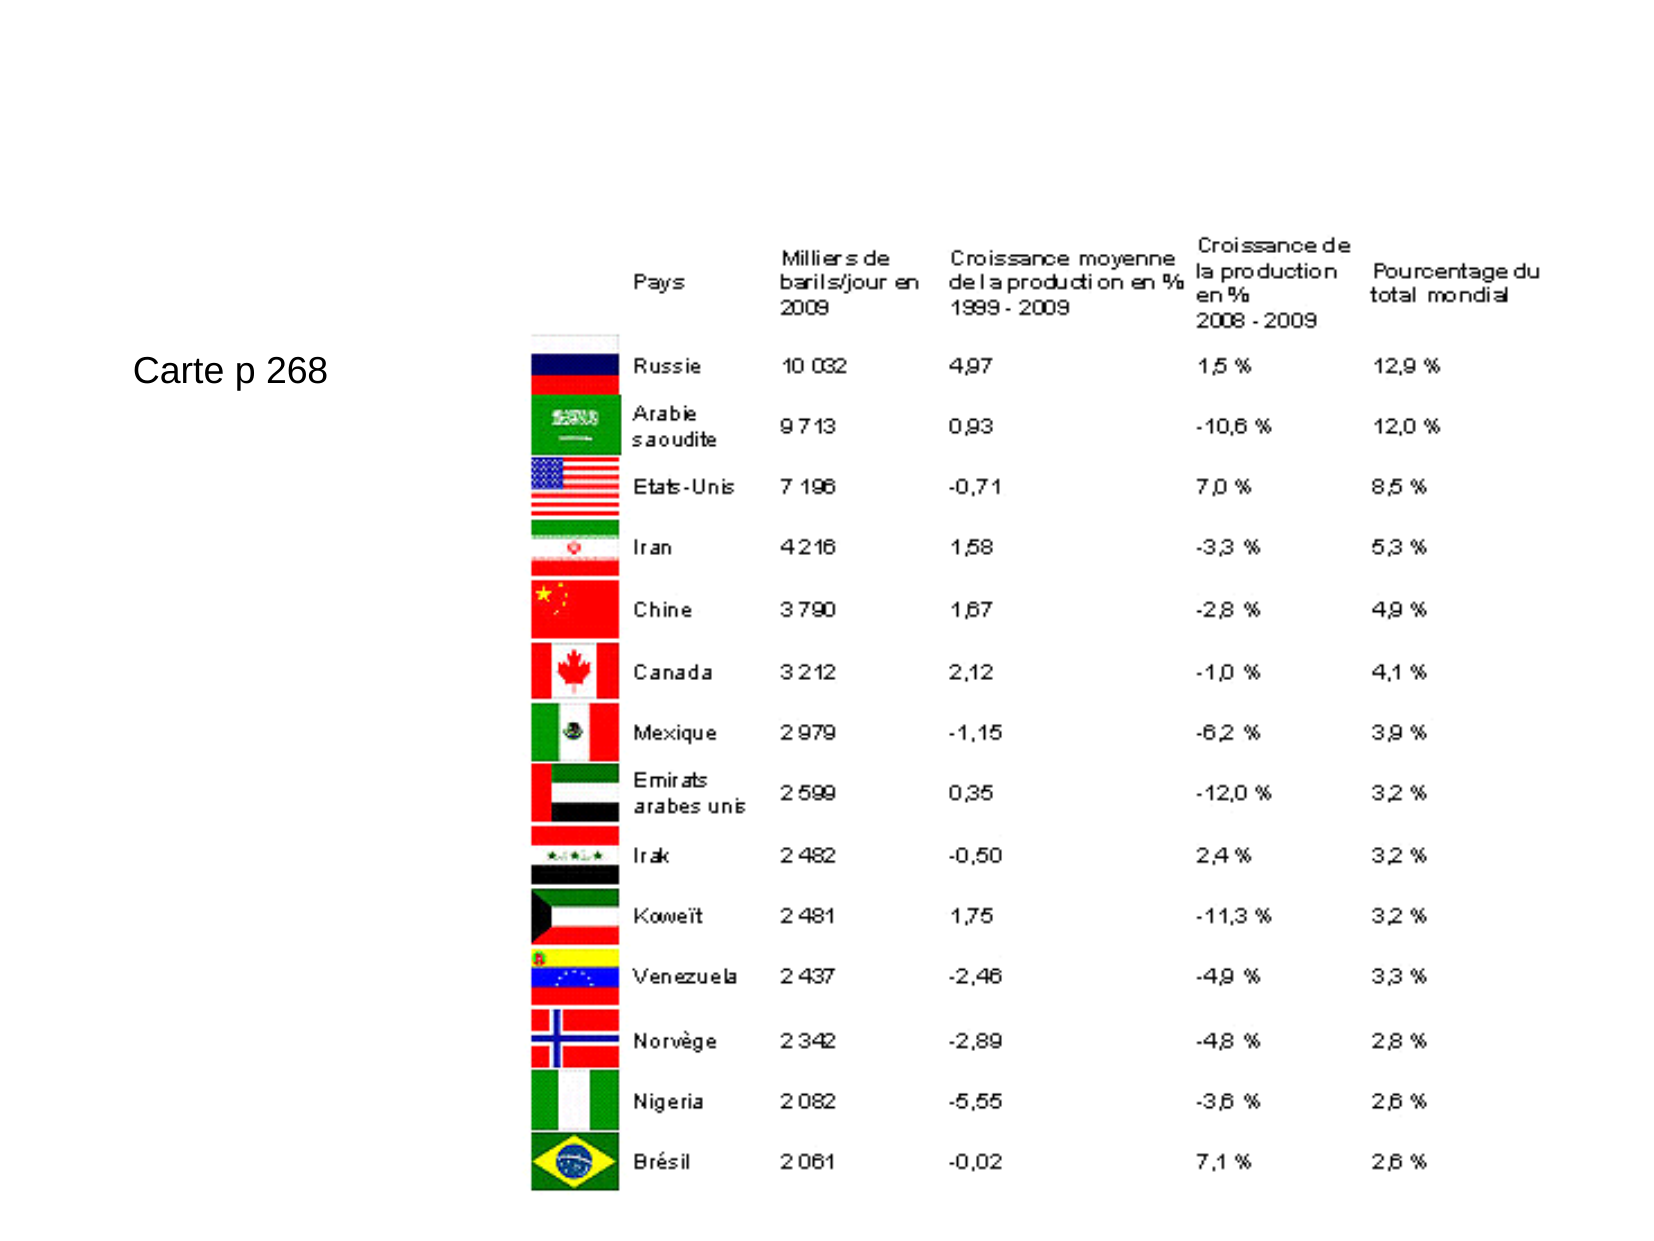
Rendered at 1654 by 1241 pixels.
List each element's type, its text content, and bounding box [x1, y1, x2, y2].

text_box Carte p 268 [118, 342, 354, 400]
picture [487, 212, 1571, 1217]
